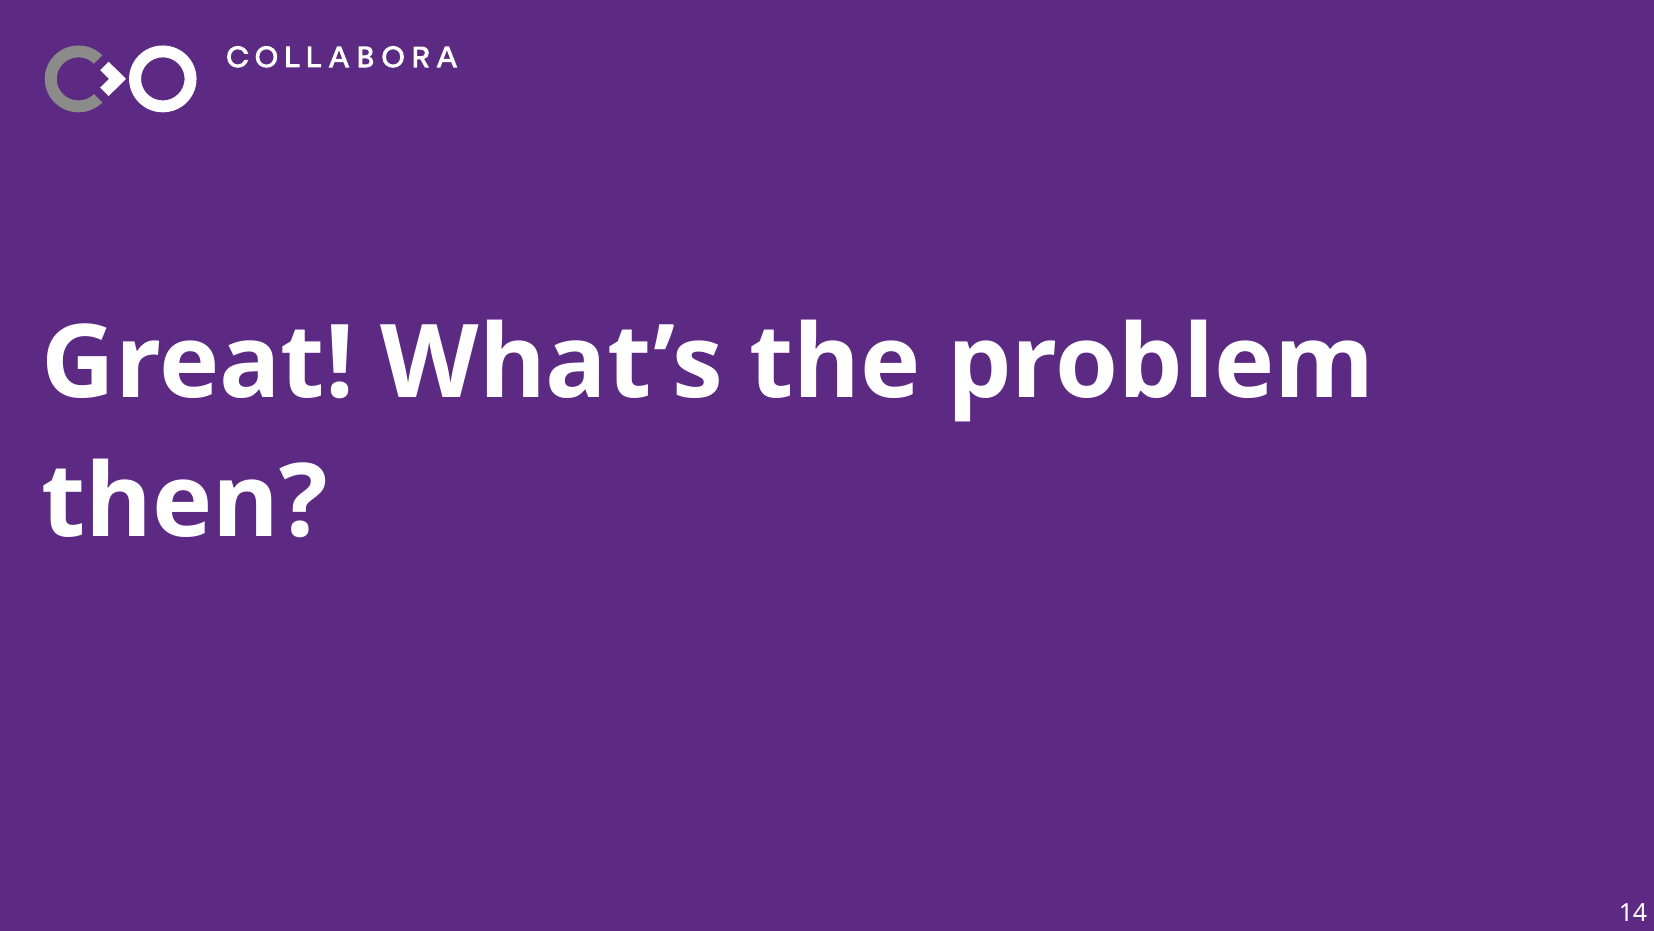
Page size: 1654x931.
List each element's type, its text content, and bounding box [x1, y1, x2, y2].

title Great! What’s the problem then? [41, 308, 1530, 547]
